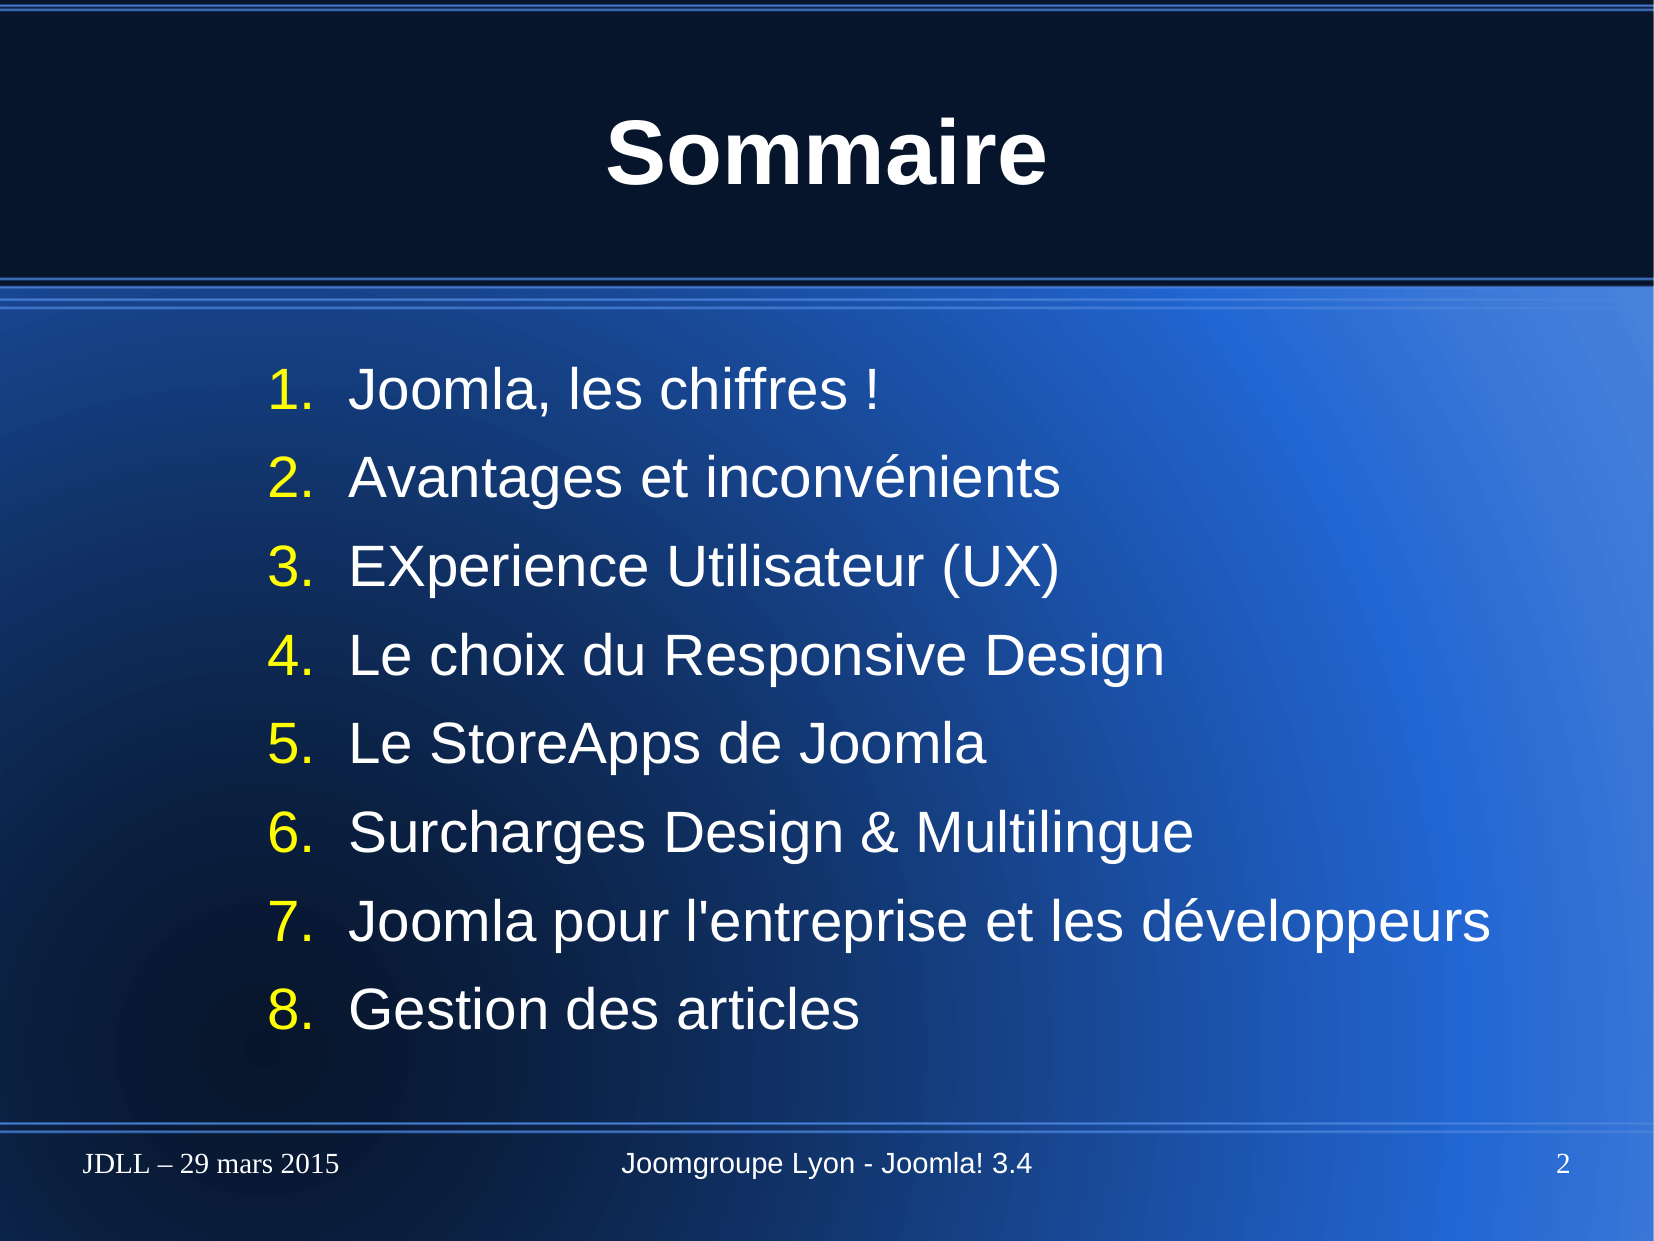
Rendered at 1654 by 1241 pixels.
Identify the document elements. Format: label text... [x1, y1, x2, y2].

list Joomla, les chiffres ! Avantages et inconvénients EXperience Utilisateur (UX) Le choix du Responsive Design Le StoreApps de Joomla Surcharges Design & Multilingue Joomla pour l'entreprise et les développeurs Gestion des articles [31, 318, 1595, 1181]
picture [0, 0, 1654, 1241]
title Sommaire [82, 49, 1571, 257]
